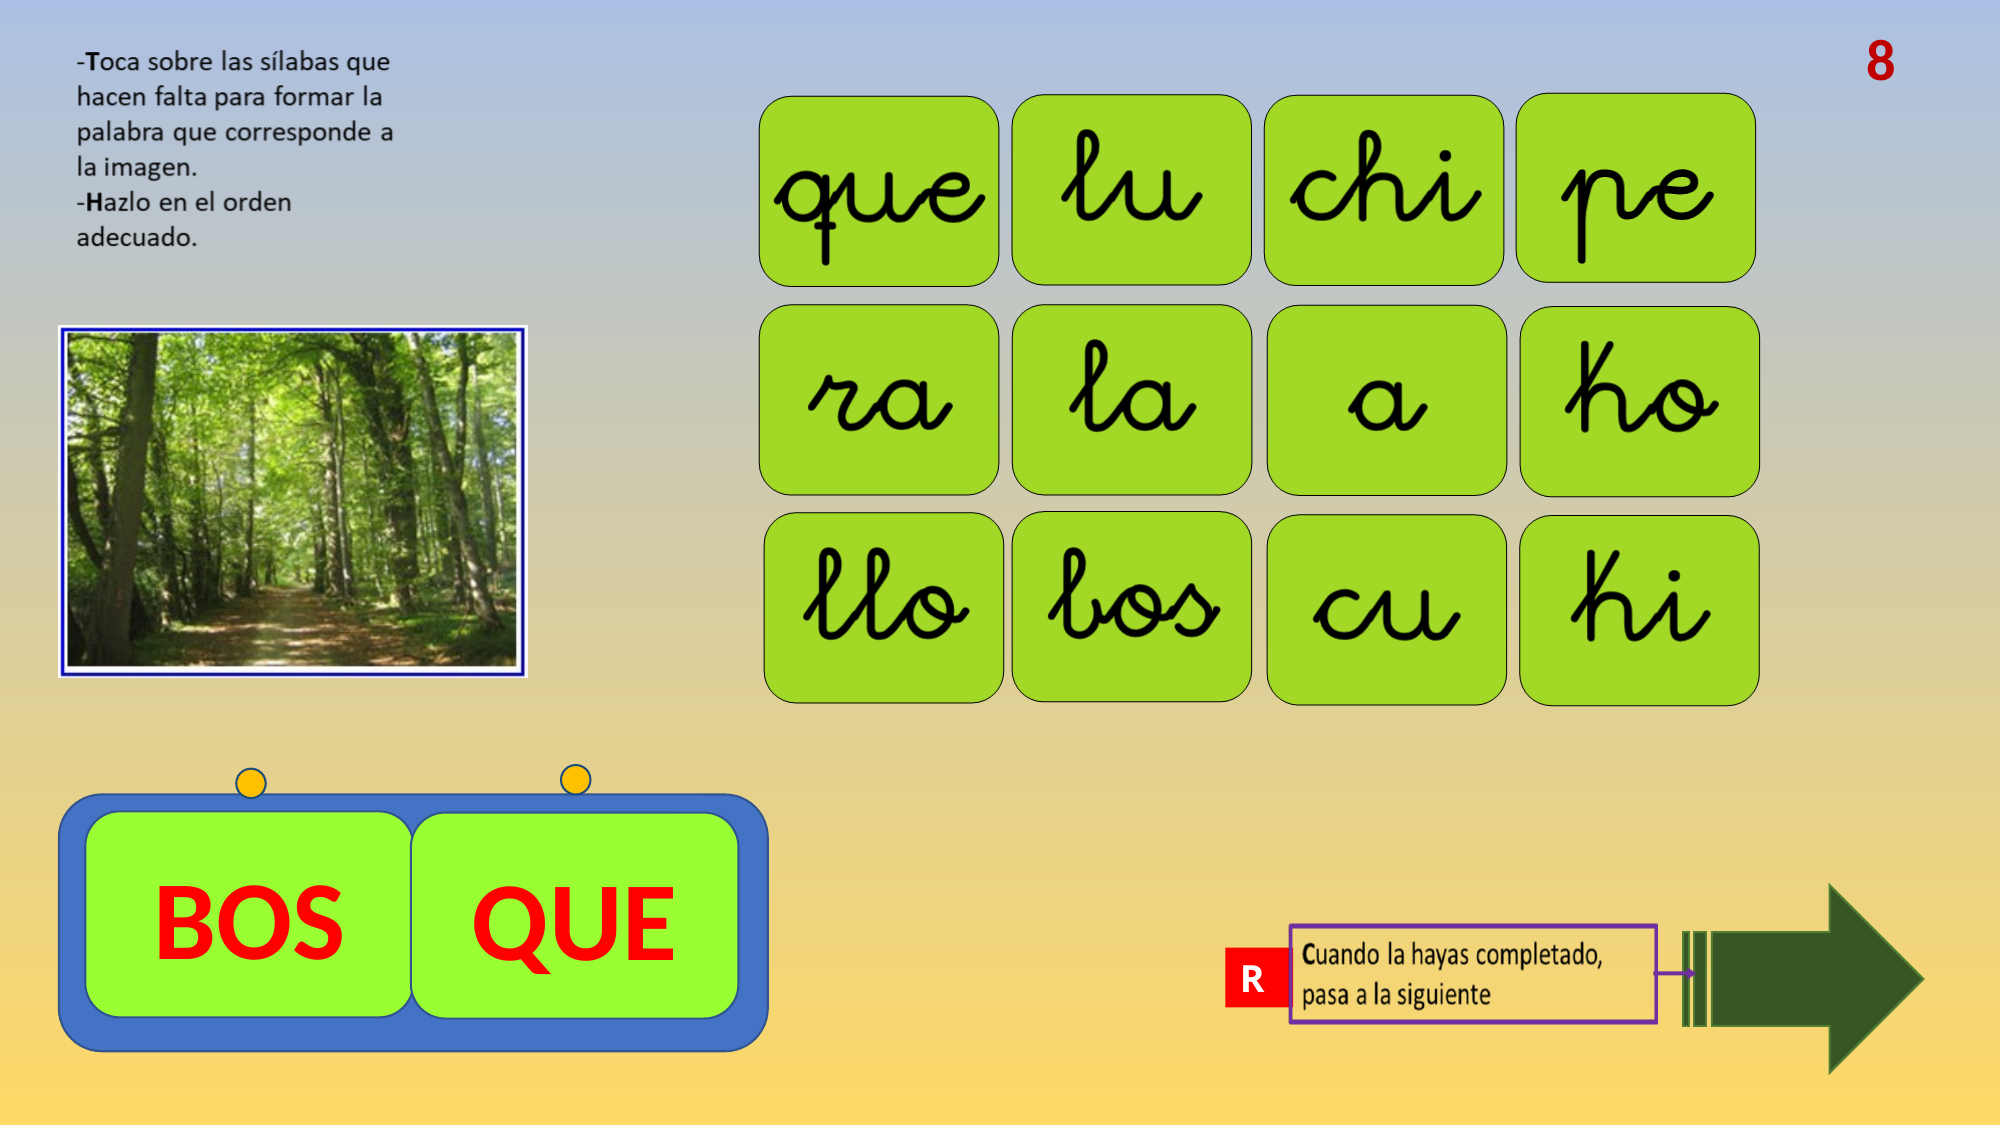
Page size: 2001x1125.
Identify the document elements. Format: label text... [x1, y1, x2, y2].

text_box R [1225, 947, 1285, 1008]
picture [763, 512, 1005, 704]
text_box 8 [1851, 14, 1953, 100]
picture [58, 34, 431, 272]
picture [1263, 94, 1505, 287]
picture [1515, 92, 1757, 285]
picture [1519, 305, 1761, 498]
picture [1285, 922, 1707, 1035]
text_box BOS [85, 811, 412, 1018]
text_box [58, 765, 768, 1052]
picture [758, 95, 1000, 288]
picture [758, 304, 1000, 496]
picture [58, 325, 528, 678]
picture [1266, 514, 1508, 706]
picture [1519, 514, 1761, 707]
picture [1266, 304, 1508, 497]
picture [1011, 510, 1253, 703]
picture [1011, 94, 1253, 286]
text_box QUE [410, 812, 739, 1019]
text_box [1711, 885, 1924, 1073]
picture [1011, 304, 1253, 496]
